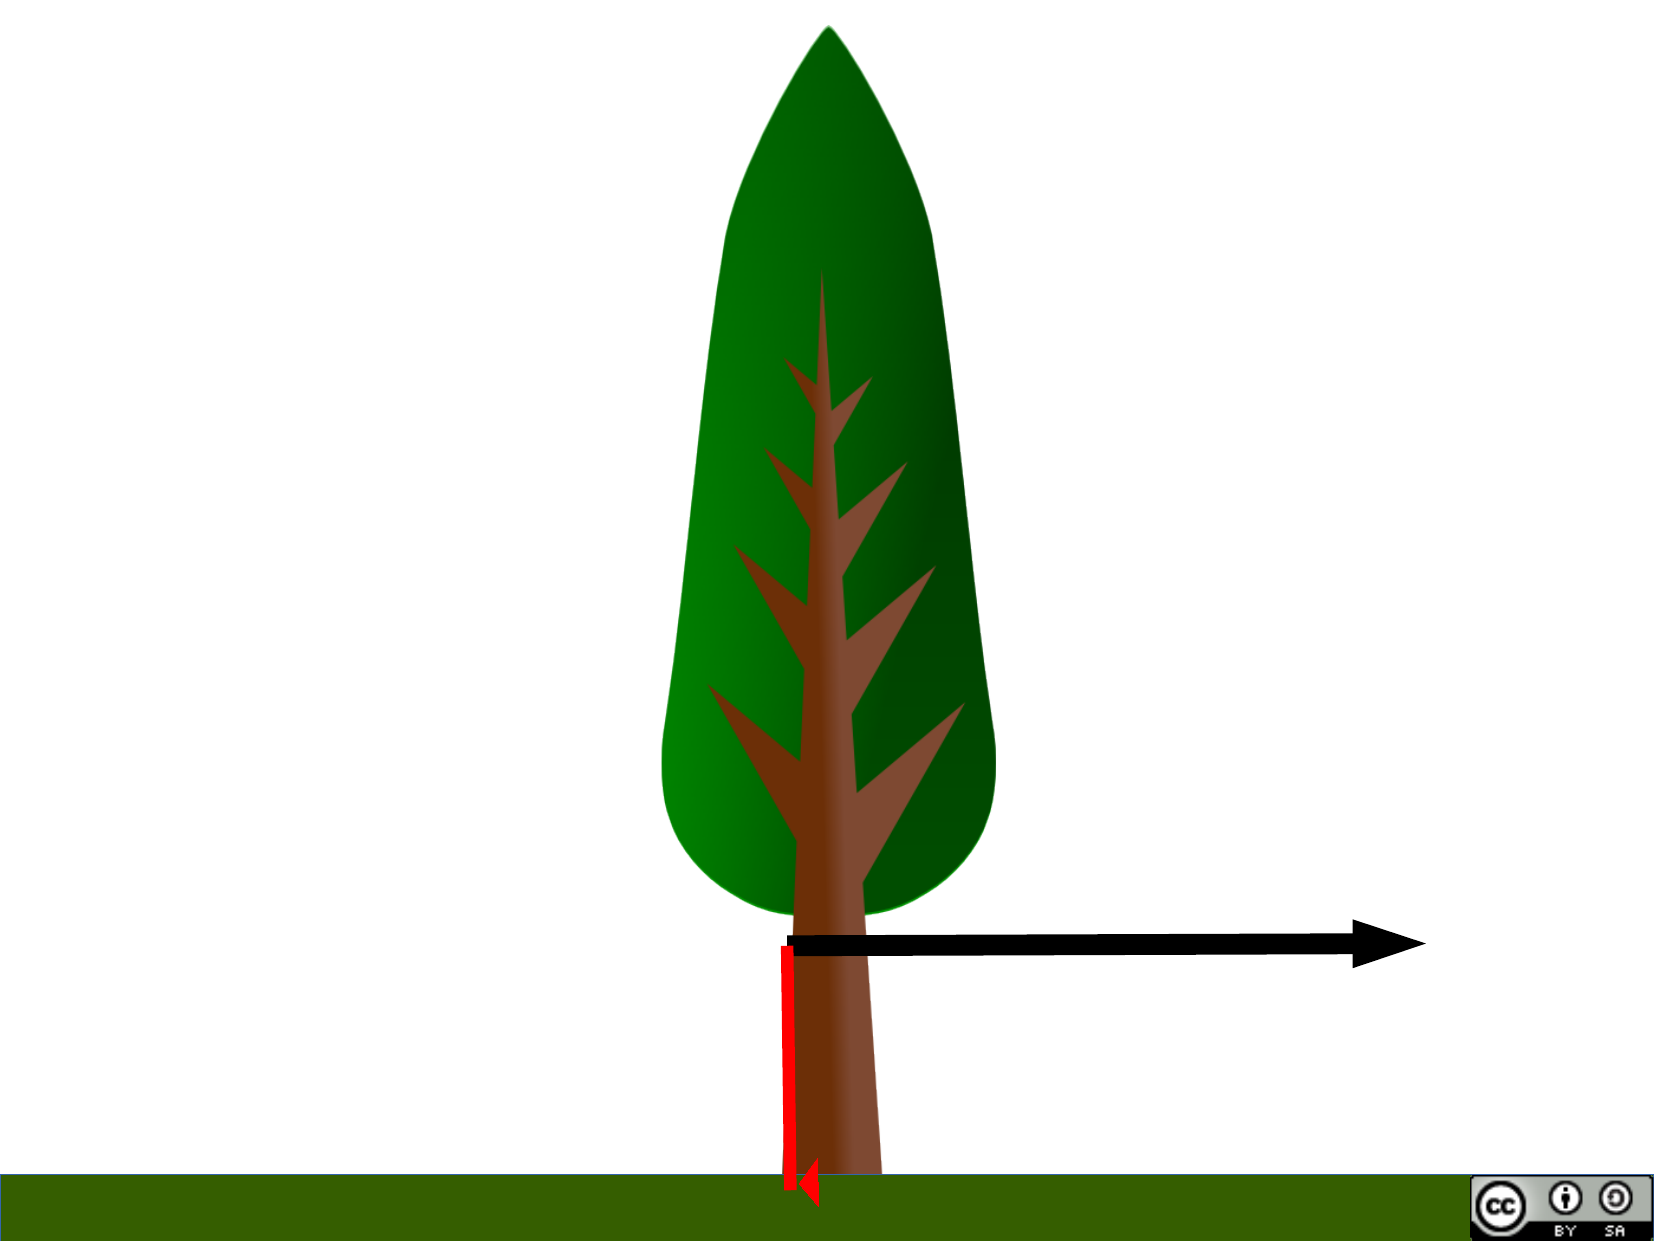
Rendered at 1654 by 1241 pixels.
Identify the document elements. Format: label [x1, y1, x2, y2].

picture [568, 0, 1086, 1174]
picture [1470, 1175, 1654, 1241]
text_box [0, 1158, 1654, 1241]
picture [794, 956, 1086, 1174]
